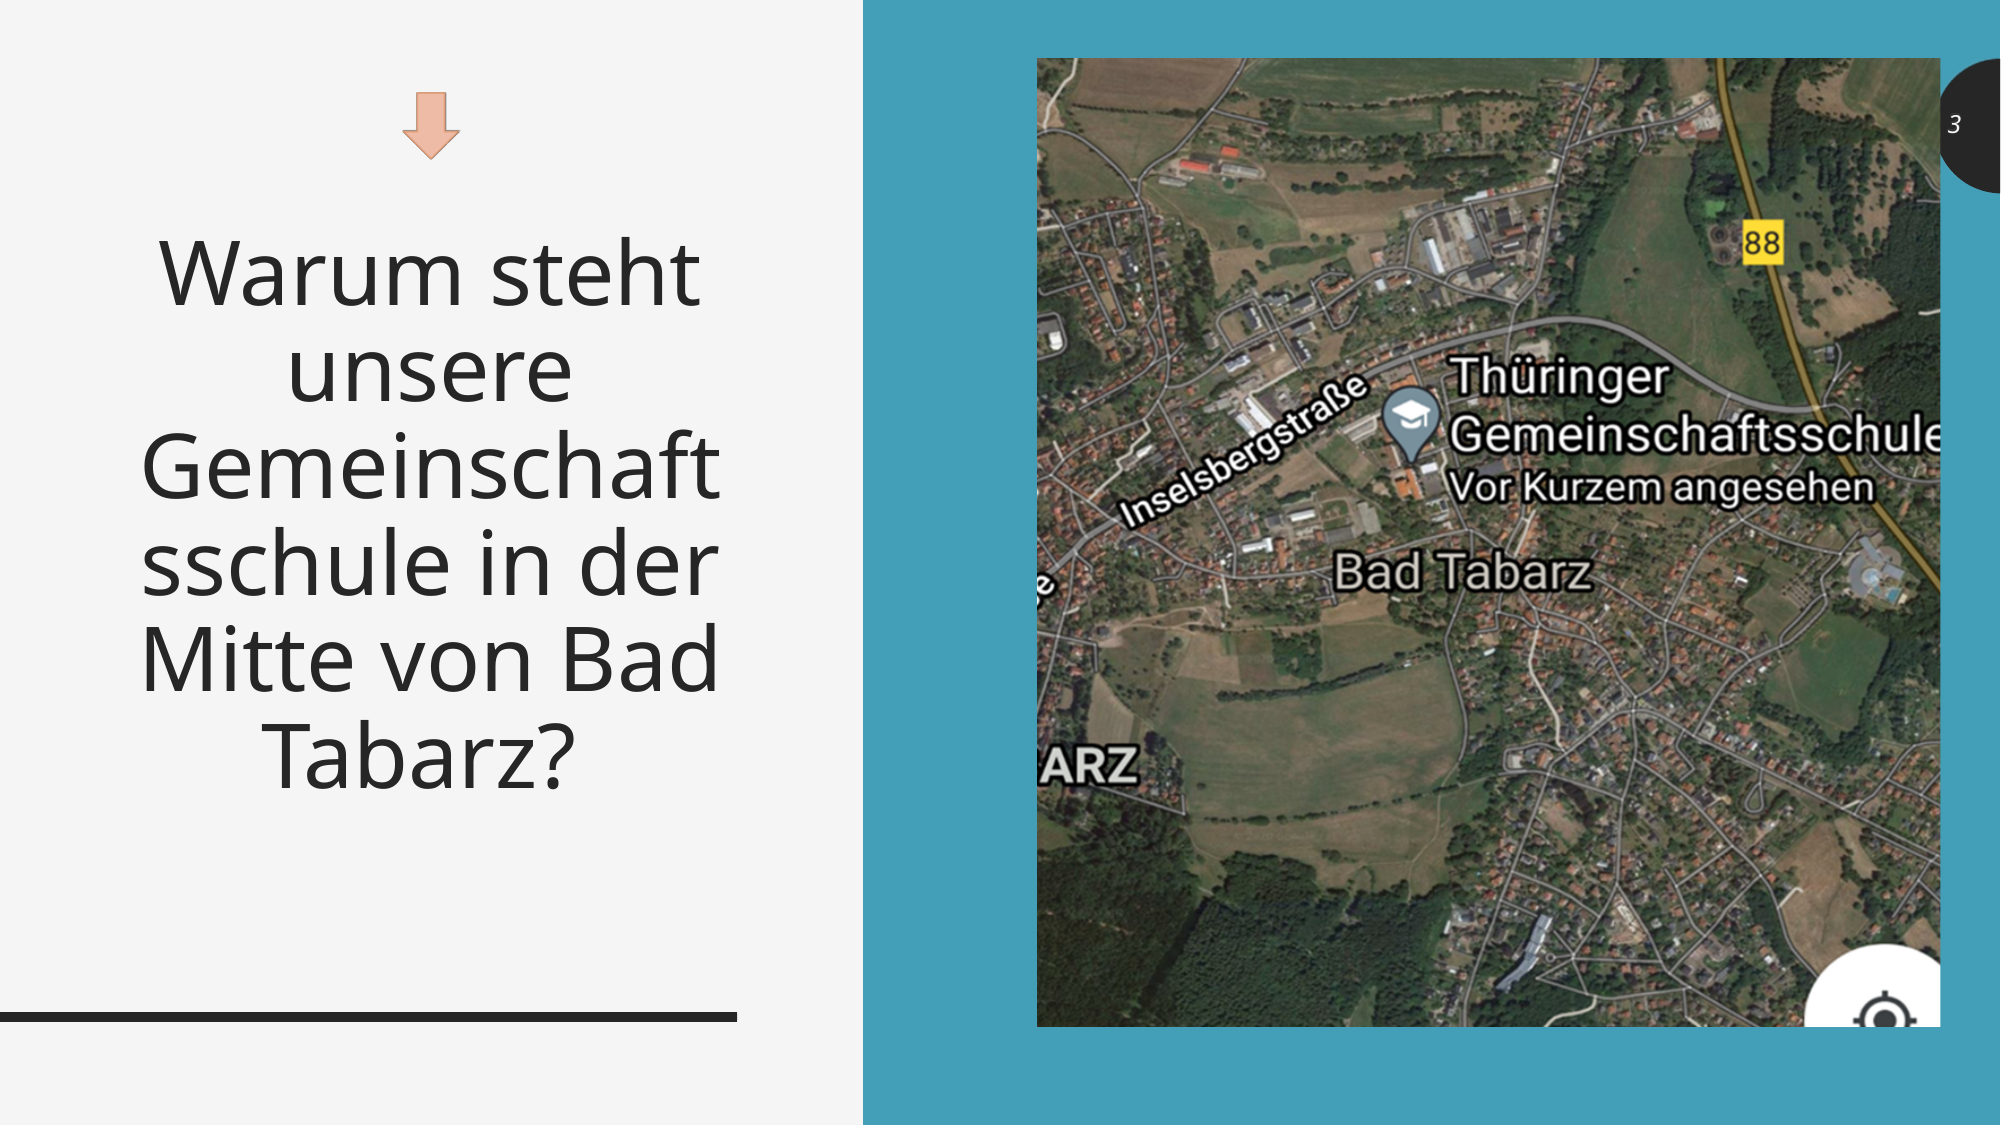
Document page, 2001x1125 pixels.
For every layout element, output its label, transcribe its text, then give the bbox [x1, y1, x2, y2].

title Warum steht unsere Gemeinschaftsschule in der Mitte von Bad Tabarz? [116, 220, 745, 1125]
picture [1037, 58, 1941, 1027]
picture [401, 92, 461, 161]
